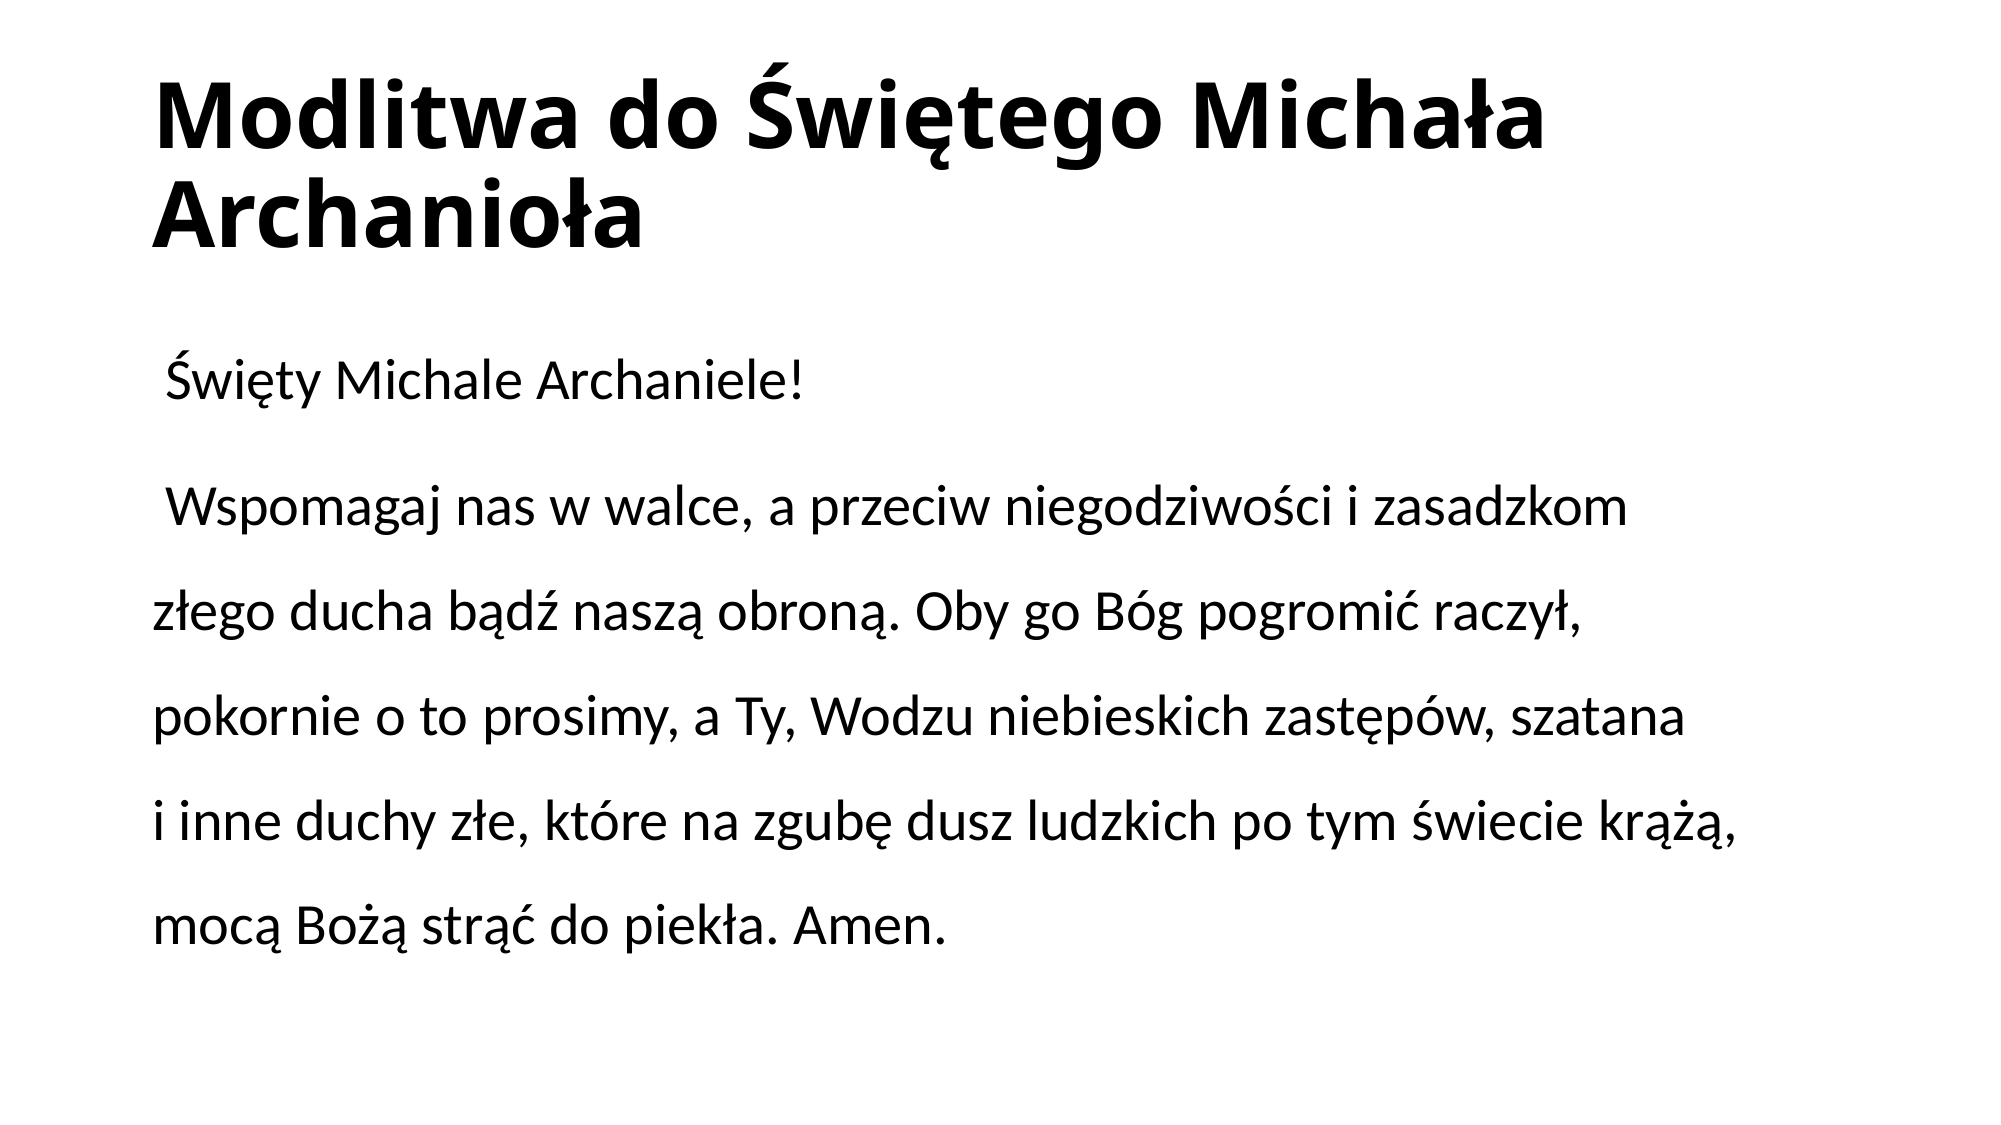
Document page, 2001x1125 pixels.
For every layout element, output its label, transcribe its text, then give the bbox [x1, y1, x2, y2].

title Modlitwa do Świętego Michała Archanioła [137, 59, 1863, 278]
list Święty Michale Archaniele! Wspomagaj nas w walce, a przeciw niegodziwości i zasadzkom złego ducha bądź naszą obroną. Oby go Bóg pogromić raczył, pokornie o to prosimy, a Ty, Wodzu niebieskich zastępów, szatana i inne duchy złe, które na zgubę dusz ludzkich po tym świecie krążą, mocą Bożą strąć do piekła. Amen. [137, 299, 1778, 985]
